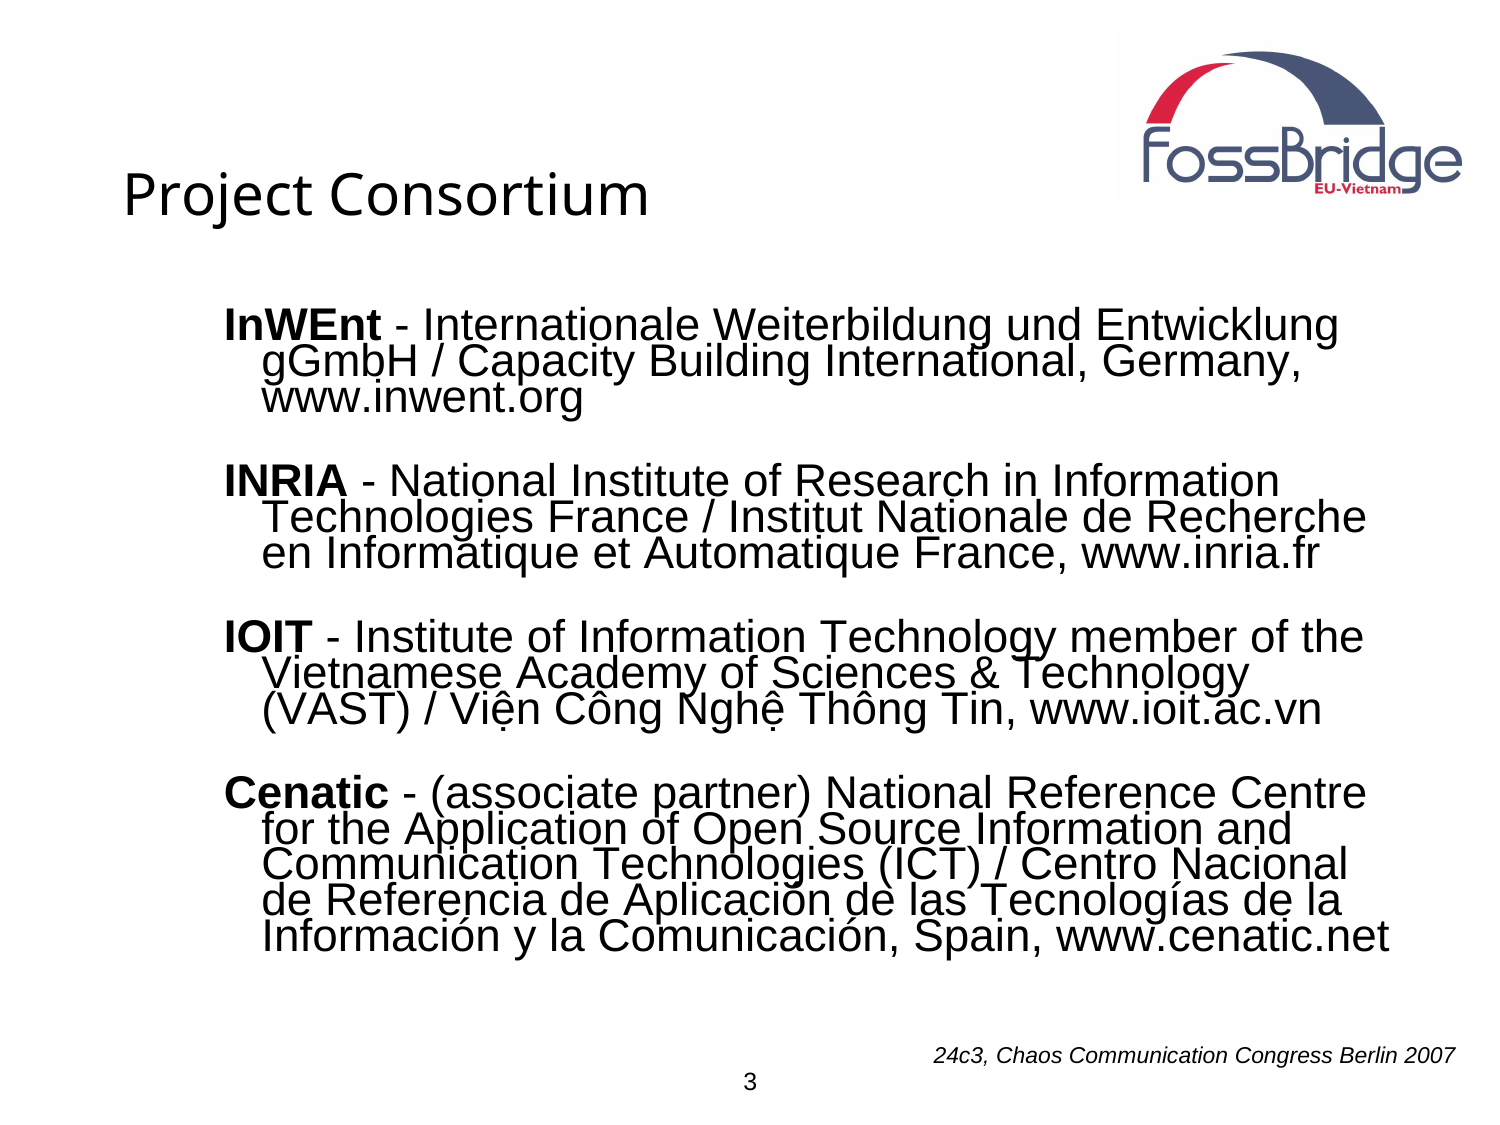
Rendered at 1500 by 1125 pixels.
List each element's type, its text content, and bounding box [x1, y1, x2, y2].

picture [1116, 30, 1481, 207]
list InWEnt - Internationale Weiterbildung und Entwicklung gGmbH / Capacity Building International, Germany, www.inwent.org INRIA - National Institute of Research in Information Technologies France / Institut Nationale de Recherche en Informatique et Automatique France, www.inria.fr IOIT - Institute of Information Technology member of the Vietnamese Academy of Sciences & Technology (VAST) / Viện Công Nghệ Thông Tin, www.ioit.ac.vn Cenatic - (associate partner) National Reference Centre for the Application of Open Source Information and Communication Technologies (ICT) / Centro Nacional de Referencia de Aplicación de las Tecnologías de la Información y la Comunicación, Spain, www.cenatic.net [59, 236, 1410, 1036]
title Project Consortium [122, 157, 1152, 236]
